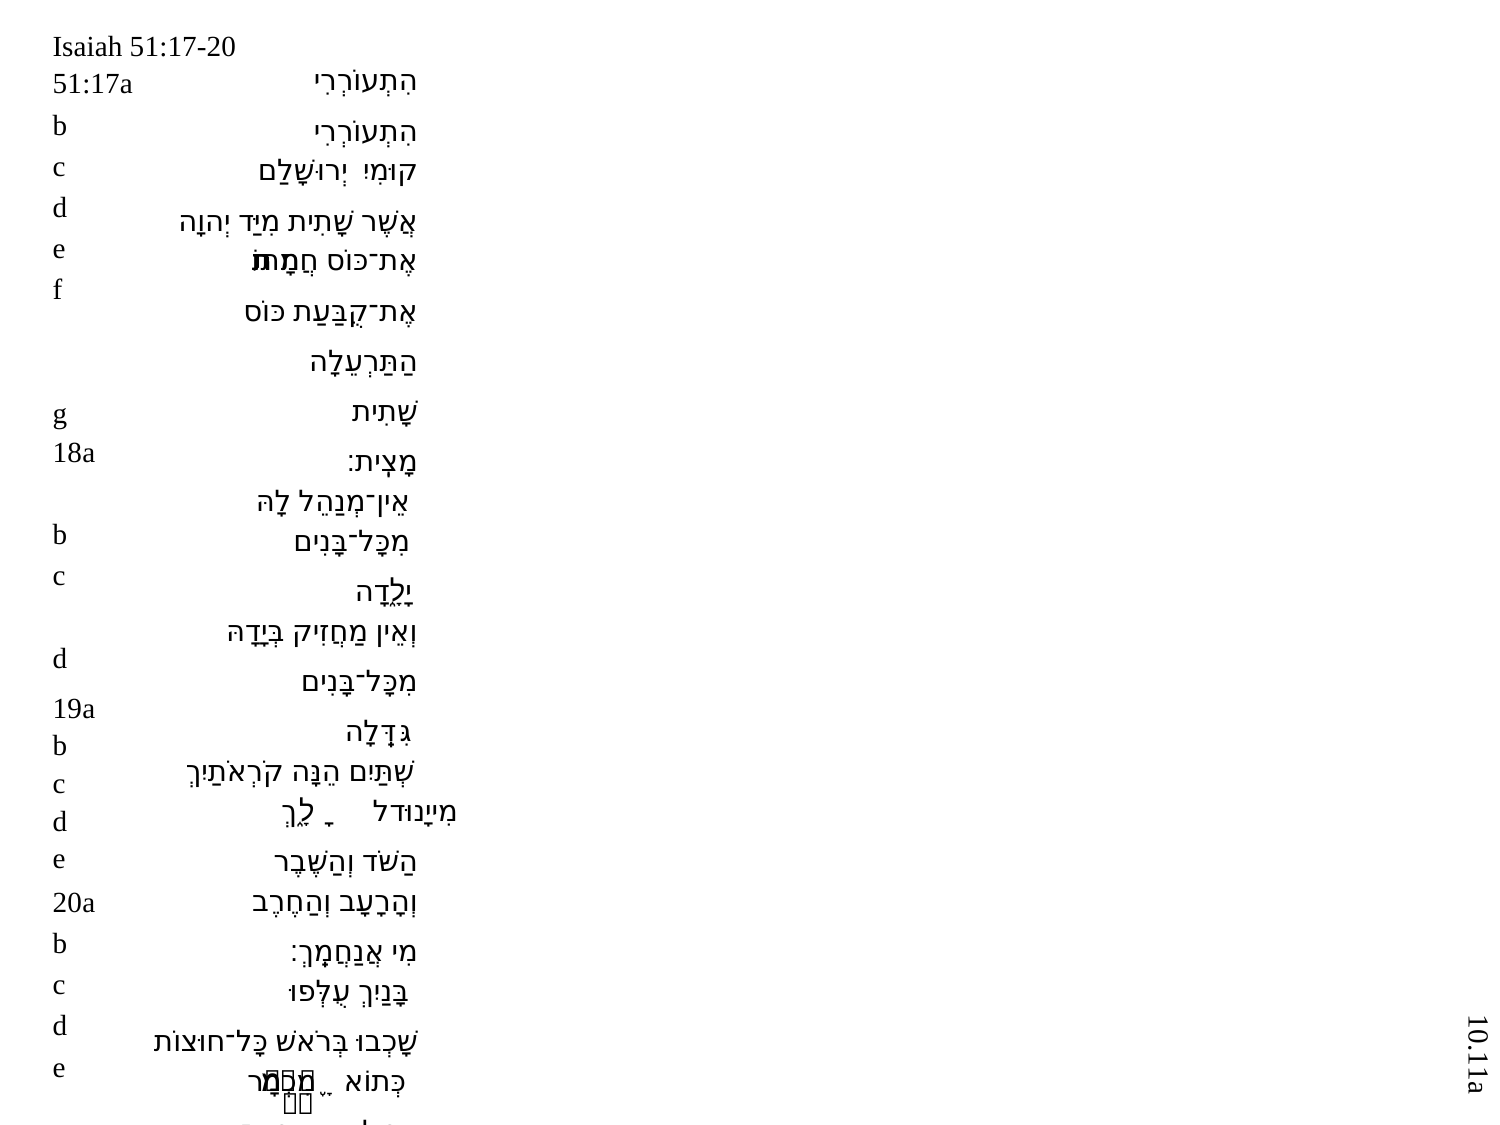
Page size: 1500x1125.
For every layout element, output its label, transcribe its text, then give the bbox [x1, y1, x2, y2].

text_box 10.11a [1454, 999, 1500, 1125]
text_box Isaiah 51:17-20 [37, 24, 388, 52]
text_box הִתְעוֹרְרִי הִתְעוֹרְרִי קוּמִיִ יְרוּשָׁלַם אֲשֶׁר שָׁתִית מִיַּד יְהוָה אֶת־כּוֹס חֲמָת֑וֹ אֶת־קֻבַּעַת כּוֹס הַתַּרְעֵלָה שָׁתִית מָצִֽית׃ אֵין־מְנַהֵל לָהּ מִכָּל־בָּנִים יָלָ֑דָה וְאֵין מַחֲזִיק בְּיָדָהּ מִכָּל־בָּנִים גִּדֵּֽלָה שְׁתַּיִם הֵנָּה קֹרְאֹתַיִךְ מִי יָנוּד לָ֑ךְ הַשֹּׁד וְהַשֶּׁבֶר וְהָרָעָב וְהַחֶרֶב מִי אֲנַחֲמֵֽךְ׃ בָּנַיִךְ עֻלְּפוּ שָׁכְבוּ בְּרֹאשׁ כָּל־חוּצוֹת כְּתוֹא מִכְמָ֪ר הַֽמְלֵאִים חֲמַת־יְהוָה גַּעֲרַת אֱלֹהַֽיִךְ׃ [0, 52, 434, 1125]
